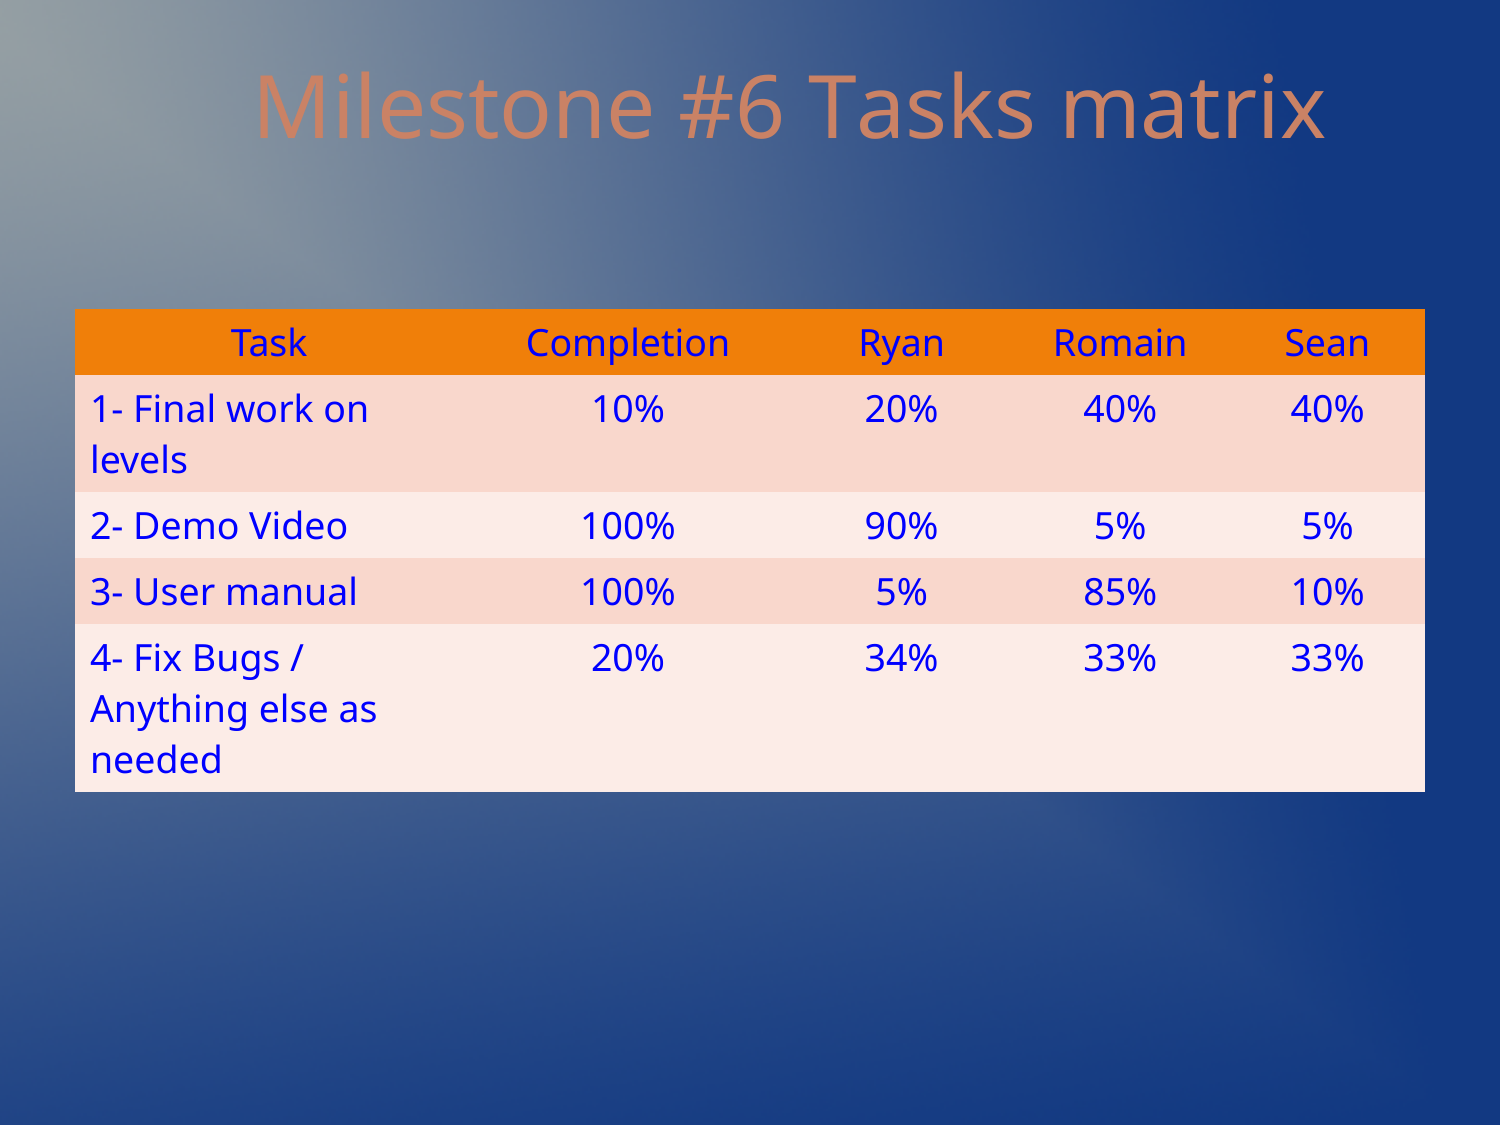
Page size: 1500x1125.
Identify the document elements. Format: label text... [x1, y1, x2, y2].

table_header Task [75, 309, 463, 375]
table_cell 34% [793, 624, 1010, 792]
table_cell 33% [1230, 624, 1425, 792]
table_cell 85% [1010, 558, 1230, 624]
table_cell 10% [463, 375, 793, 492]
table_header Sean [1230, 309, 1425, 375]
table_cell 10% [1230, 558, 1425, 624]
table_cell 4- Fix Bugs / Anything else as needed [75, 624, 463, 792]
table_cell 1- Final work on levels [75, 375, 463, 492]
table_cell 5% [1230, 492, 1425, 558]
table_cell 5% [793, 558, 1010, 624]
table_cell 90% [793, 492, 1010, 558]
table_header Completion [463, 309, 793, 375]
table_cell 3- User manual [75, 558, 463, 624]
title Milestone #6 Tasks matrix [75, 43, 1425, 274]
table_cell 100% [463, 492, 793, 558]
table_cell 40% [1010, 375, 1230, 492]
table_cell 2- Demo Video [75, 492, 463, 558]
picture [0, 0, 1500, 1125]
table_cell 100% [463, 558, 793, 624]
table_cell 40% [1230, 375, 1425, 492]
table_cell 20% [793, 375, 1010, 492]
table_cell 20% [463, 624, 793, 792]
table_cell 33% [1010, 624, 1230, 792]
table_cell 5% [1010, 492, 1230, 558]
table_header Ryan [793, 309, 1010, 375]
table_header Romain [1010, 309, 1230, 375]
